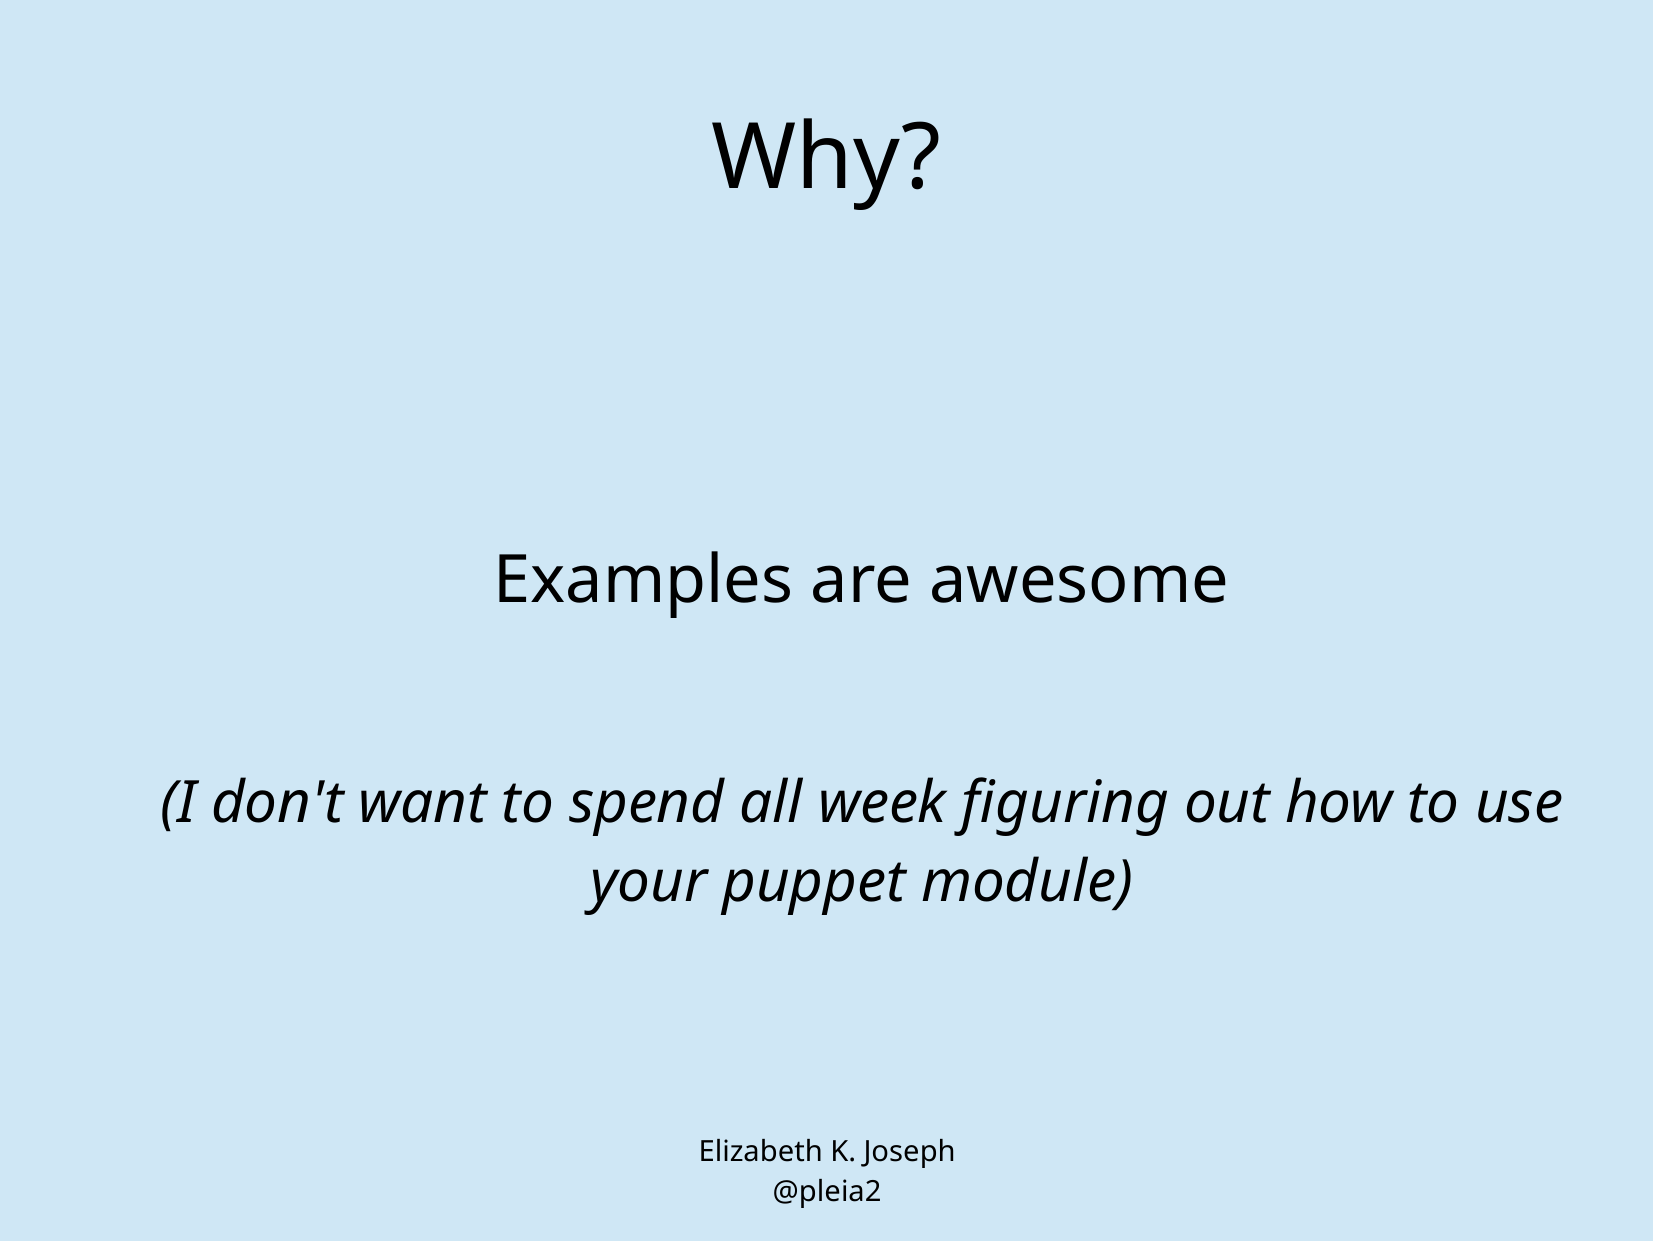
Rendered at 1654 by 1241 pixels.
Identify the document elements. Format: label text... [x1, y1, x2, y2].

title Why? [82, 49, 1571, 257]
list Examples are awesome (I don't want to spend all week figuring out how to use your puppet module) [82, 290, 1571, 1010]
